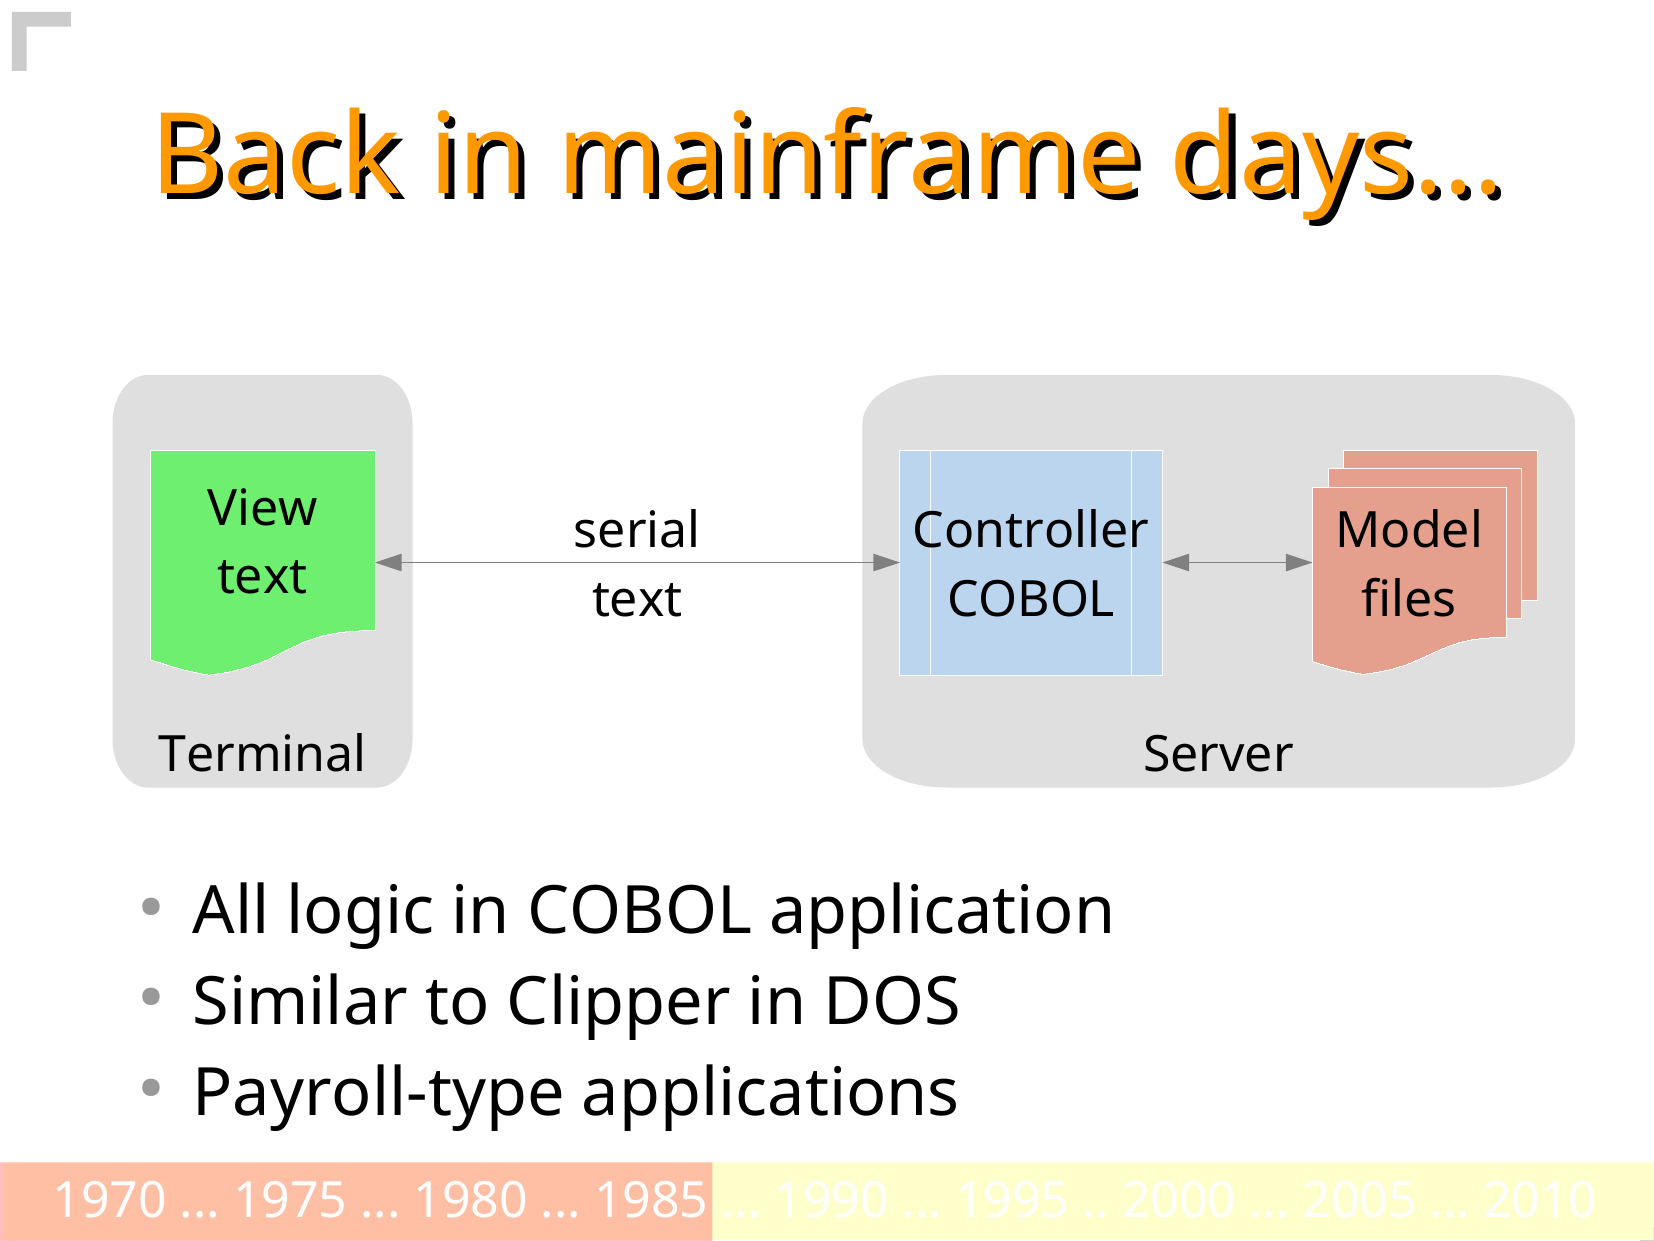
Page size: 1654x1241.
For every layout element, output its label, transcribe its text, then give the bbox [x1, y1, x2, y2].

text_box Server [862, 374, 1576, 788]
text_box Terminal [112, 374, 413, 788]
text_box View text [150, 450, 376, 676]
text_box Controller COBOL [900, 450, 1163, 676]
text_box 1970 ... 1975 ... 1980 ... 1985 ... 1990 ... 1995 .. 2000 ... 2005 ... 2010 [0, 1159, 1651, 1238]
text_box [0, 1162, 1654, 1241]
title Back in mainframe days... [121, 46, 1534, 254]
list All logic in COBOL application Similar to Clipper in DOS Payroll-type applications [121, 862, 1561, 1132]
text_box Model files [1312, 450, 1538, 675]
